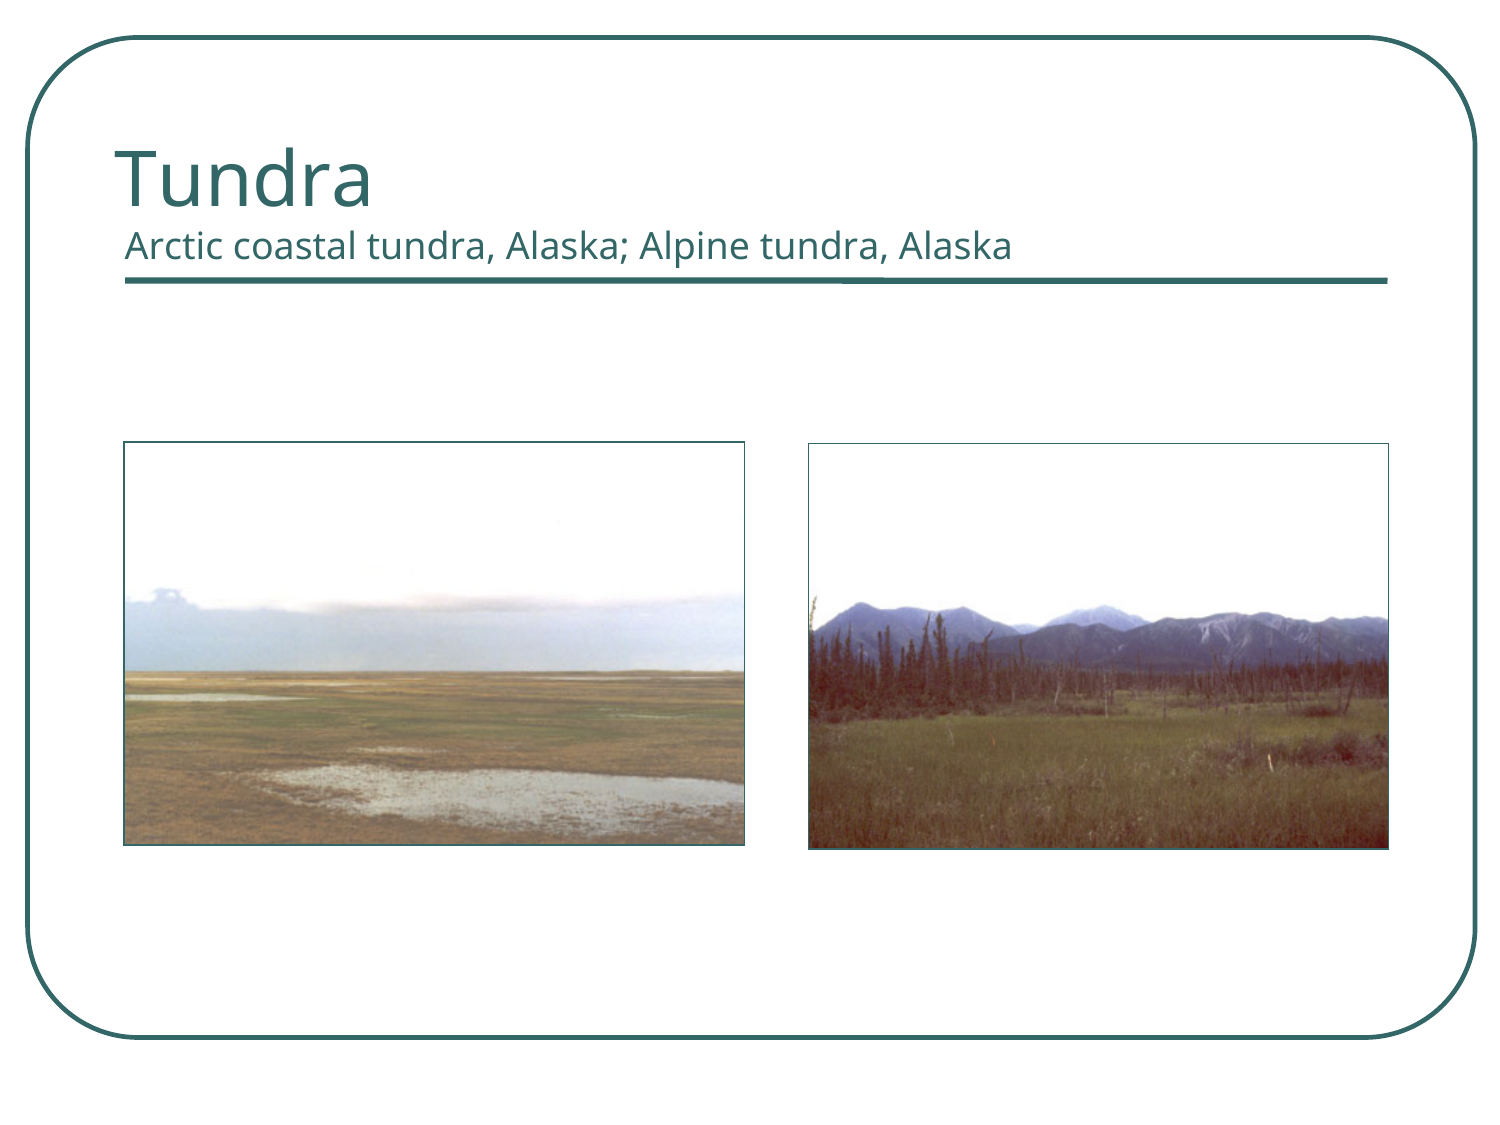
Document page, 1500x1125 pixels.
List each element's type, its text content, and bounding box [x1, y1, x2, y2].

picture [125, 442, 744, 845]
picture [809, 444, 1388, 849]
title Tundra Arctic coastal tundra, Alaska; Alpine tundra, Alaska [100, 87, 1388, 275]
